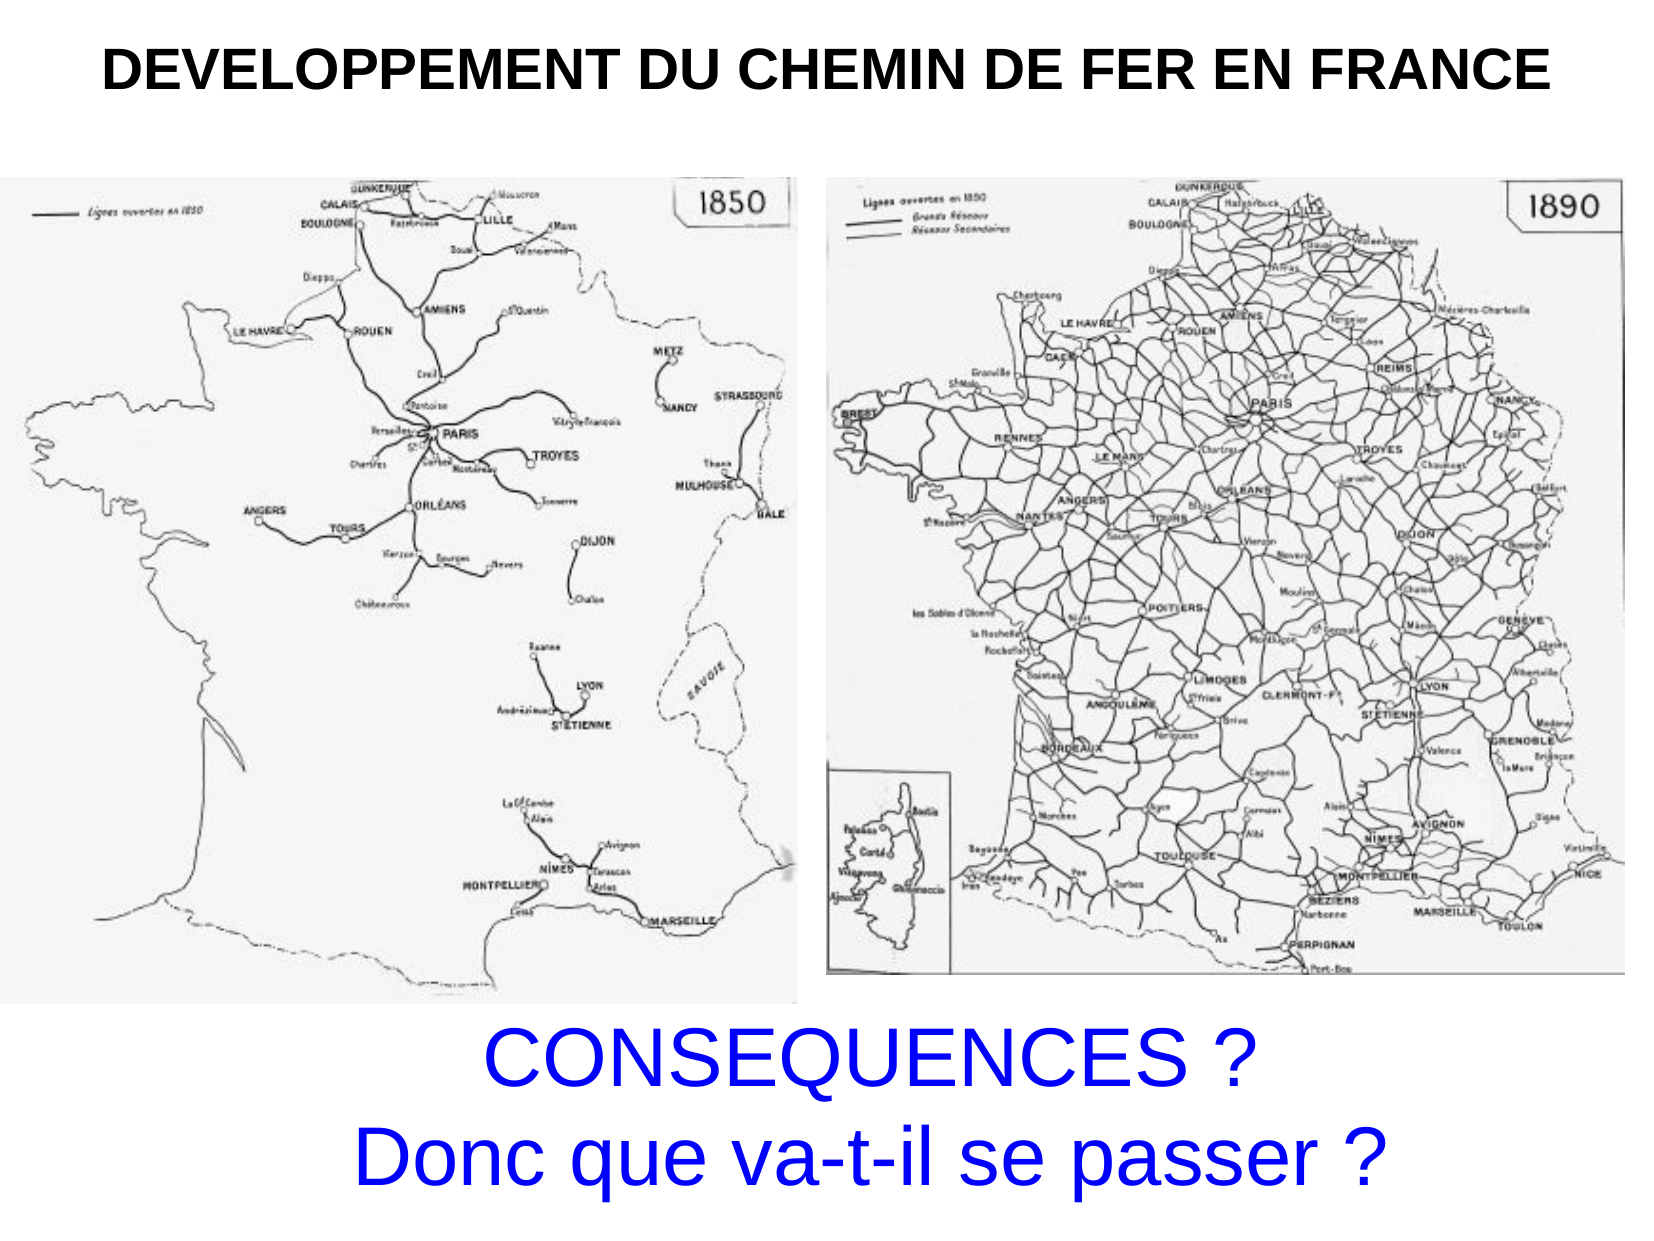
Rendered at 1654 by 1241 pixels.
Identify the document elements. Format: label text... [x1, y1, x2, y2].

text_box DEVELOPPEMENT DU CHEMIN DE FER EN FRANCE [29, 29, 1625, 111]
picture [826, 177, 1625, 975]
text_box Donc que va-t-il se passer ? [265, 1102, 1477, 1211]
text_box CONSEQUENCES ? [265, 1003, 1477, 1102]
picture [0, 177, 798, 1004]
